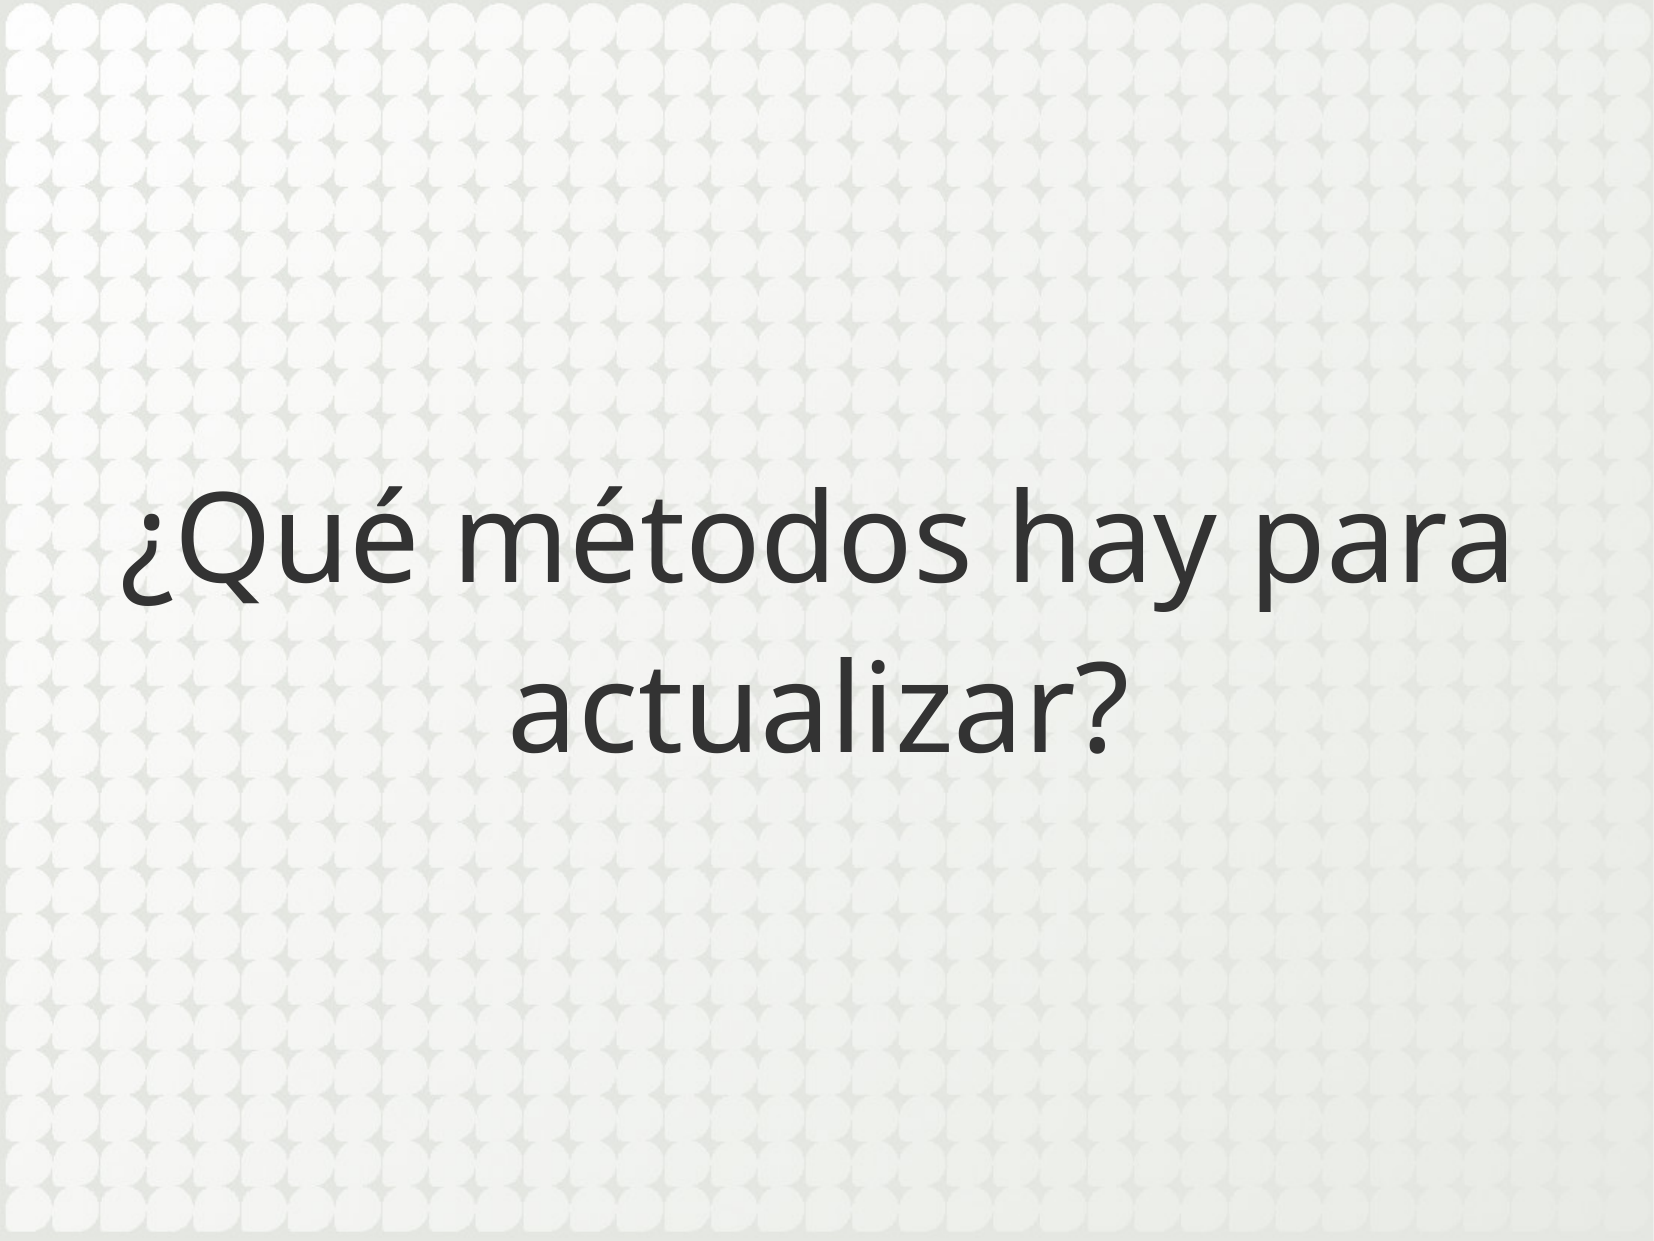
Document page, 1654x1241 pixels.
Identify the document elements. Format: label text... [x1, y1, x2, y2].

picture [0, 0, 1654, 1241]
title ¿Qué métodos hay para actualizar? [75, 450, 1564, 787]
